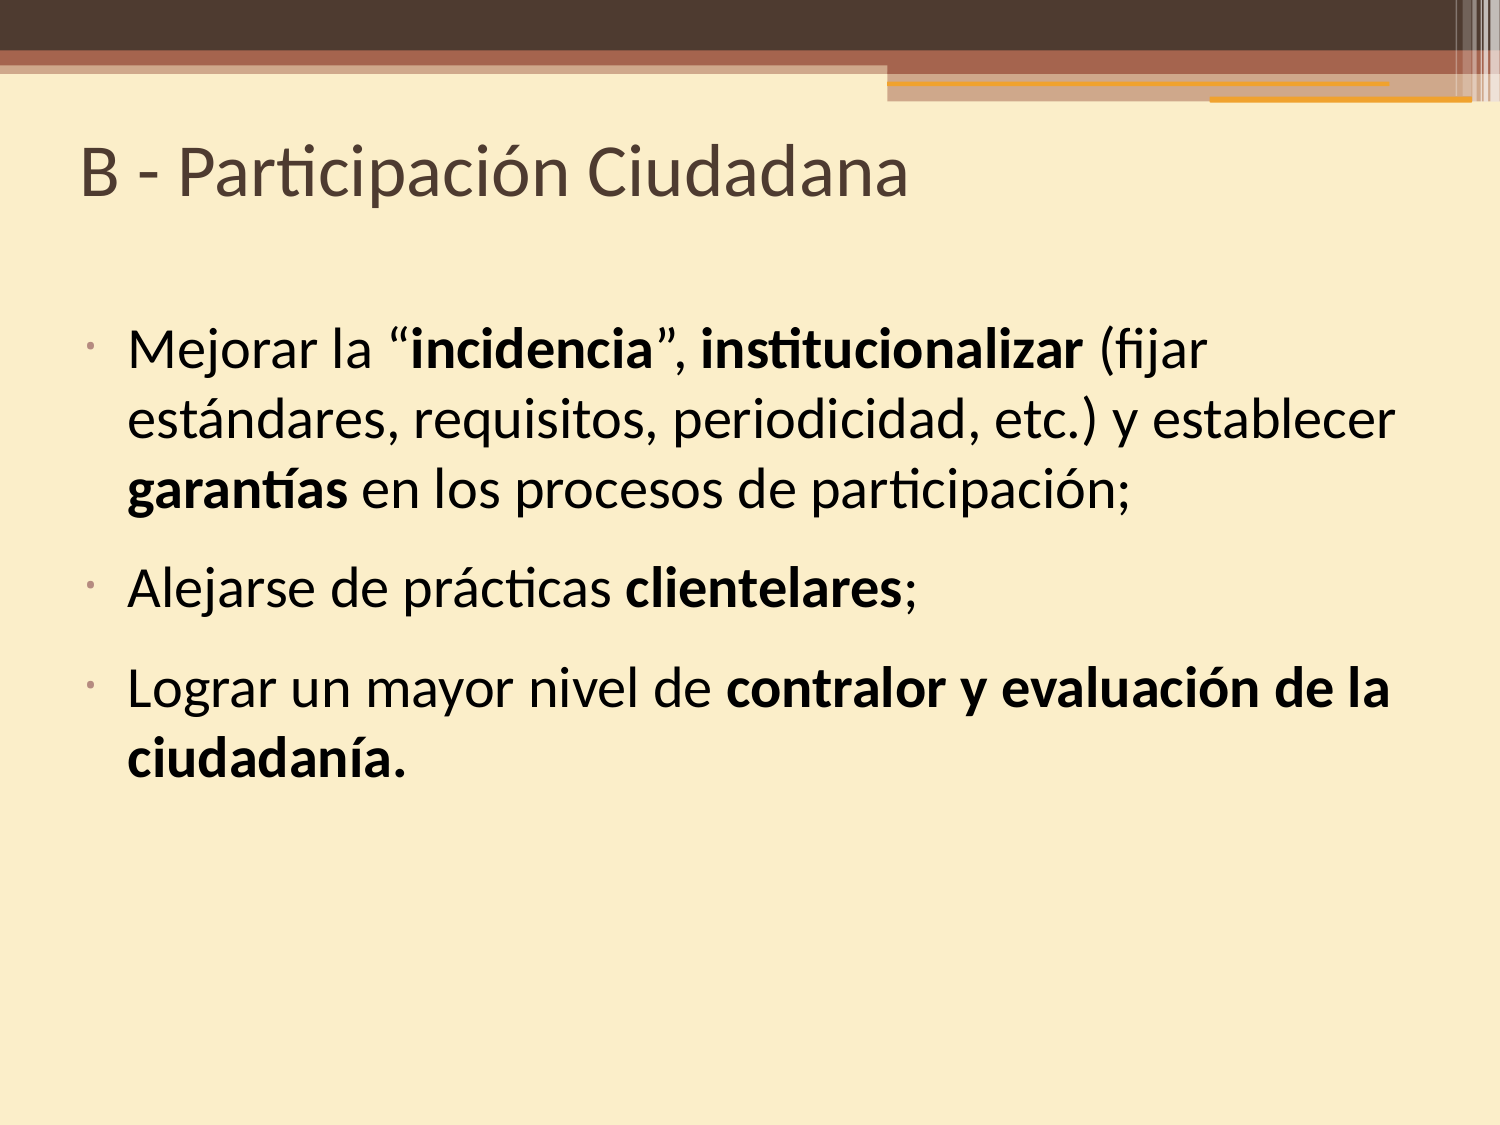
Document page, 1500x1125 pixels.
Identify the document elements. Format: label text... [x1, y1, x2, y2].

list Mejorar la “incidencia”, institucionalizar (fijar estándares, requisitos, periodicidad, etc.) y establecer garantías en los procesos de participación; Alejarse de prácticas clientelares; Lograr un mayor nivel de contralor y evaluación de la ciudadanía. [53, 302, 1447, 1059]
title B - Participación Ciudadana [64, 113, 1415, 289]
